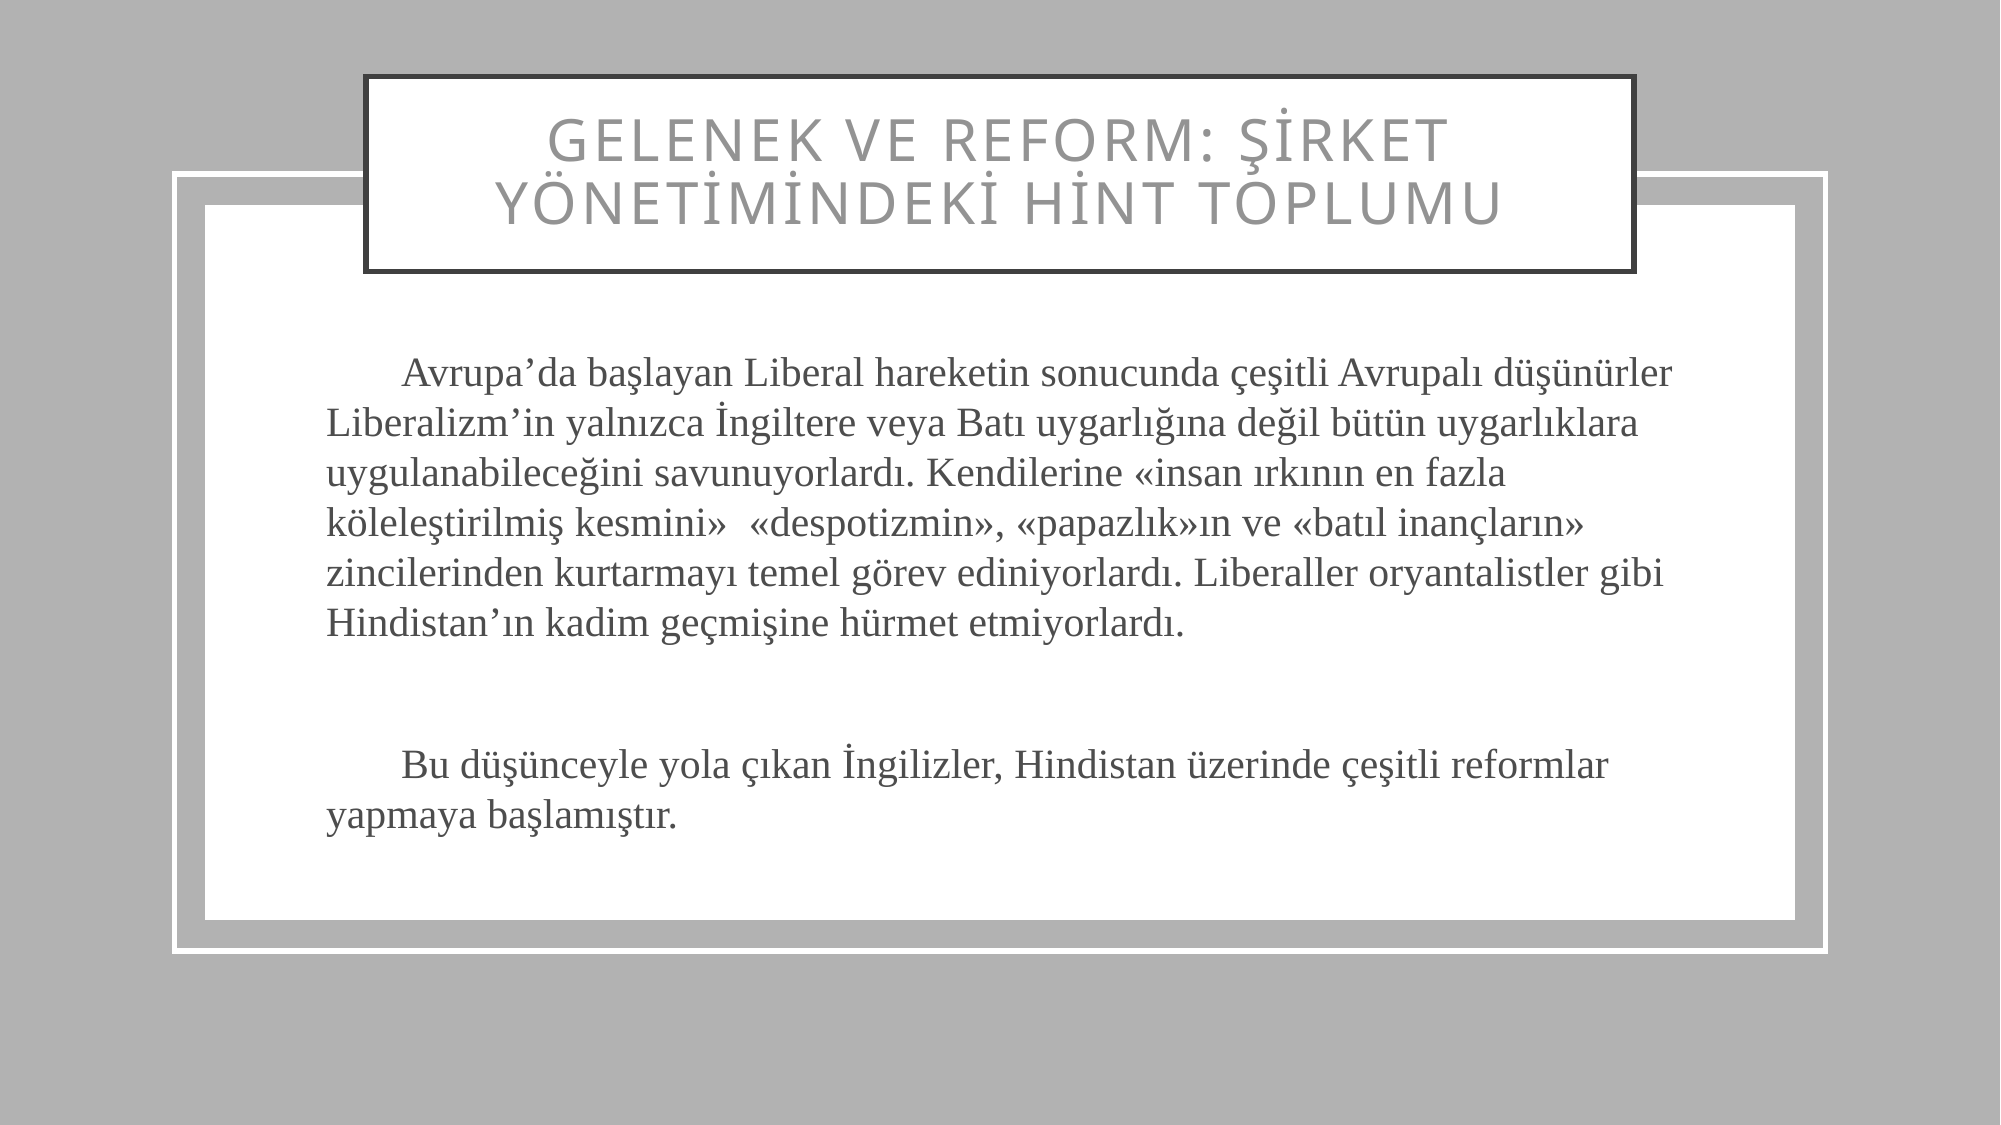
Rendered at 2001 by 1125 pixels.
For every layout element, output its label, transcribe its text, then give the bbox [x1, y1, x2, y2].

title Gelenek ve reform: Şirket yönetimindeki hint toplumu [366, 76, 1634, 230]
text_box [0, 0, 2000, 1125]
text_box Avrupa’da başlayan Liberal hareketin sonucunda çeşitli Avrupalı düşünürler Liberalizm’in yalnızca İngiltere veya Batı uygarlığına değil bütün uygarlıklara uygulanabileceğini savunuyorlardı. Kendilerine «insan ırkının en fazla köleleştirilmiş kesmini» «despotizmin», «papazlık»ın ve «batıl inançların» zincilerinden kurtarmayı temel görev ediniyorlardı. Liberaller oryantalistler gibi Hindistan’ın kadim geçmişine hürmet etmiyorlardı. Bu düşünceyle yola çıkan İngilizler, Hindistan üzerinde çeşitli reformlar yapmaya başlamıştır. [296, 230, 1704, 952]
